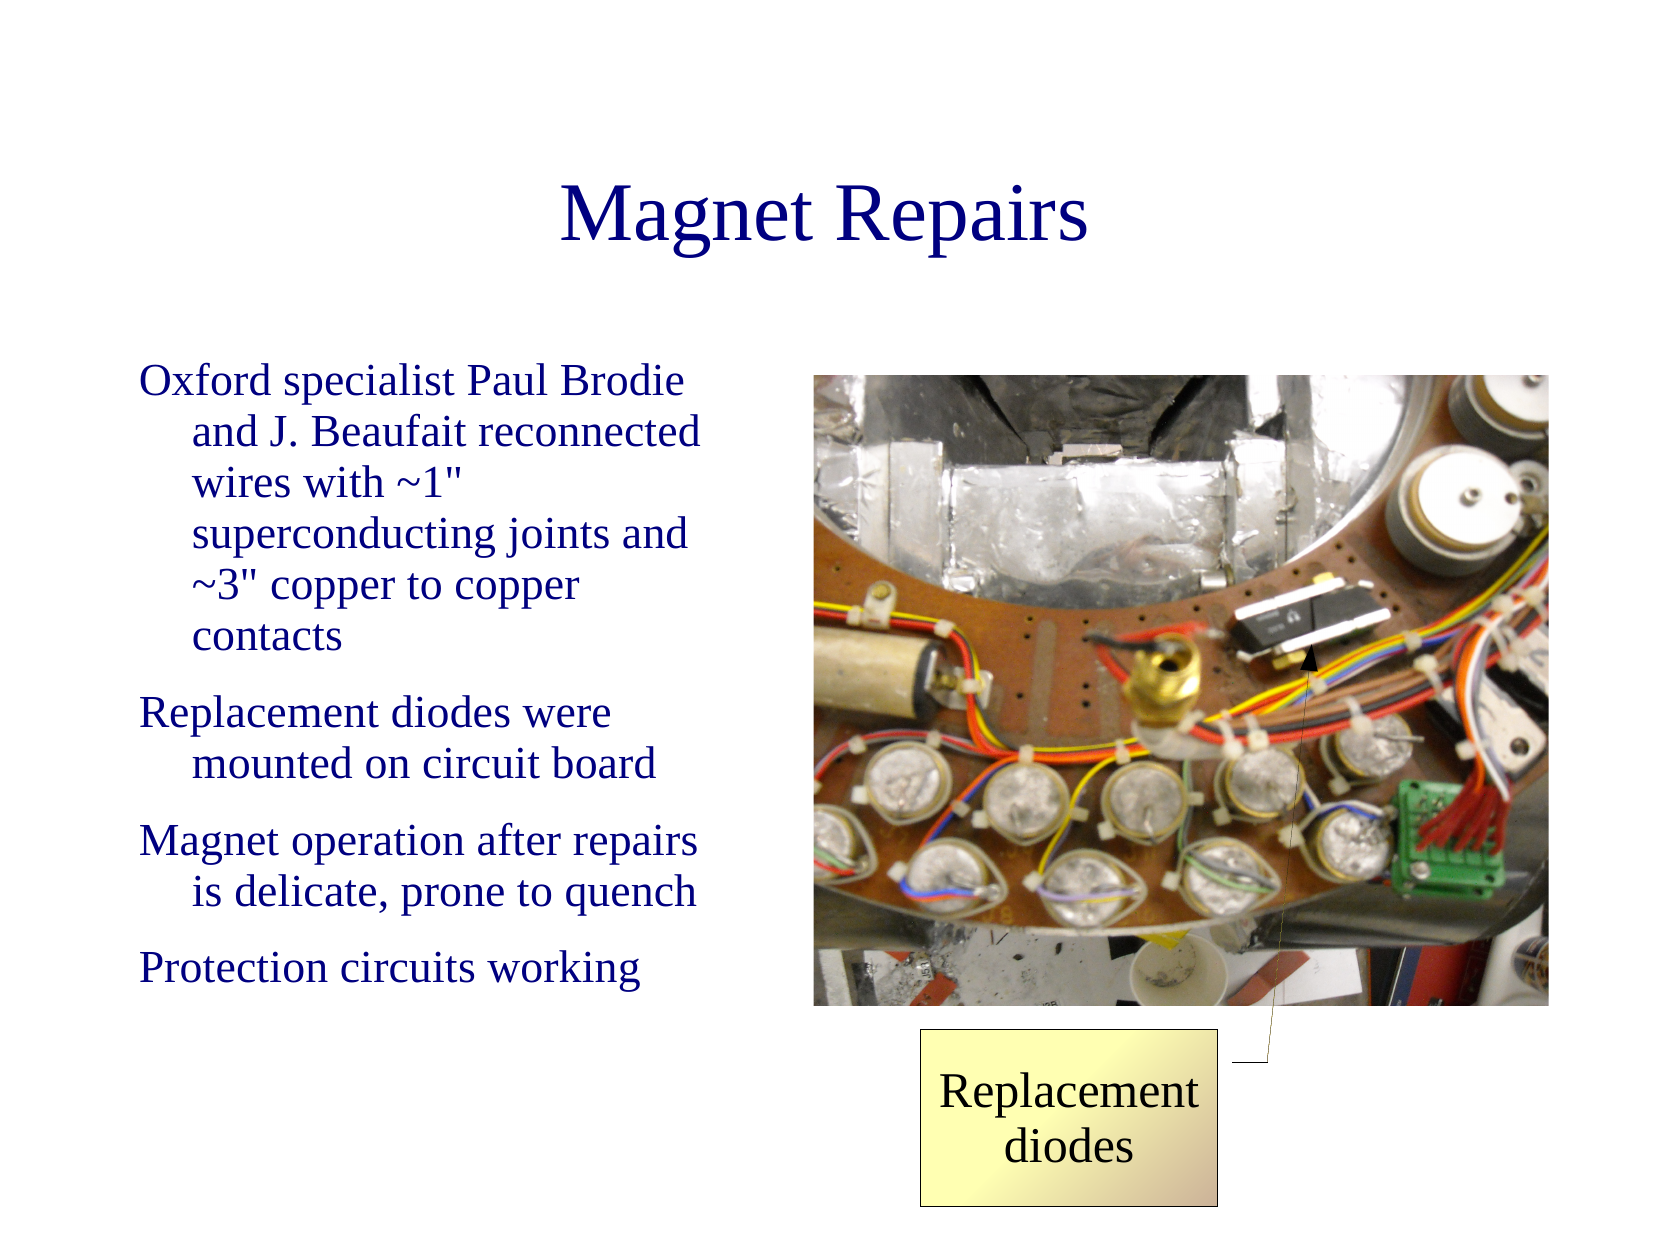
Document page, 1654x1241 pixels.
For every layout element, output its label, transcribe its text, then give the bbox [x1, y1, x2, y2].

picture [813, 375, 1549, 1006]
title Magnet Repairs [121, 105, 1529, 319]
list Oxford specialist Paul Brodie and J. Beaufait reconnected wires with ~1" superconducting joints and ~3" copper to copper contacts Replacement diodes were mounted on circuit board Magnet operation after repairs is delicate, prone to quench Protection circuits working [121, 354, 707, 1164]
text_box Replacement diodes [921, 1029, 1218, 1207]
